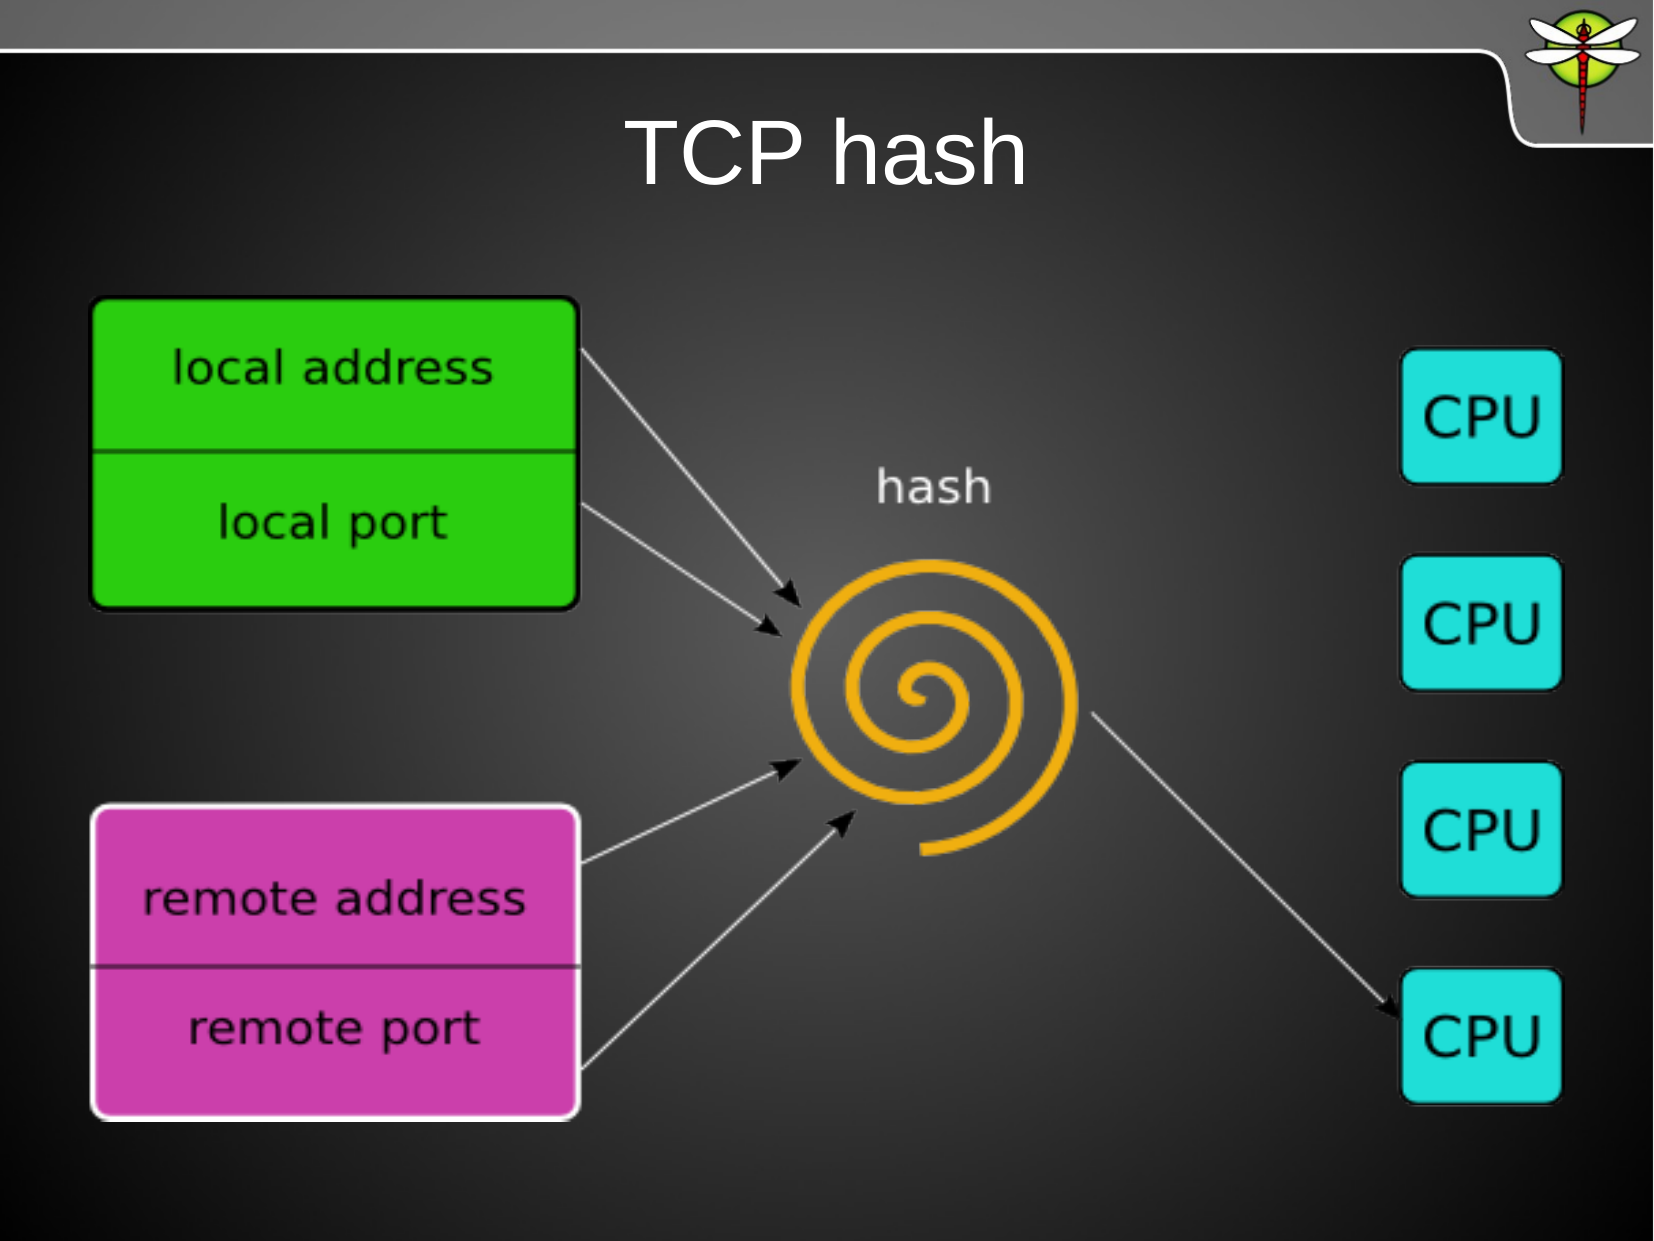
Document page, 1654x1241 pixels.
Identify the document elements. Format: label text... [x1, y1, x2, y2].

picture [0, 0, 1654, 1241]
title TCP hash [82, 56, 1571, 250]
